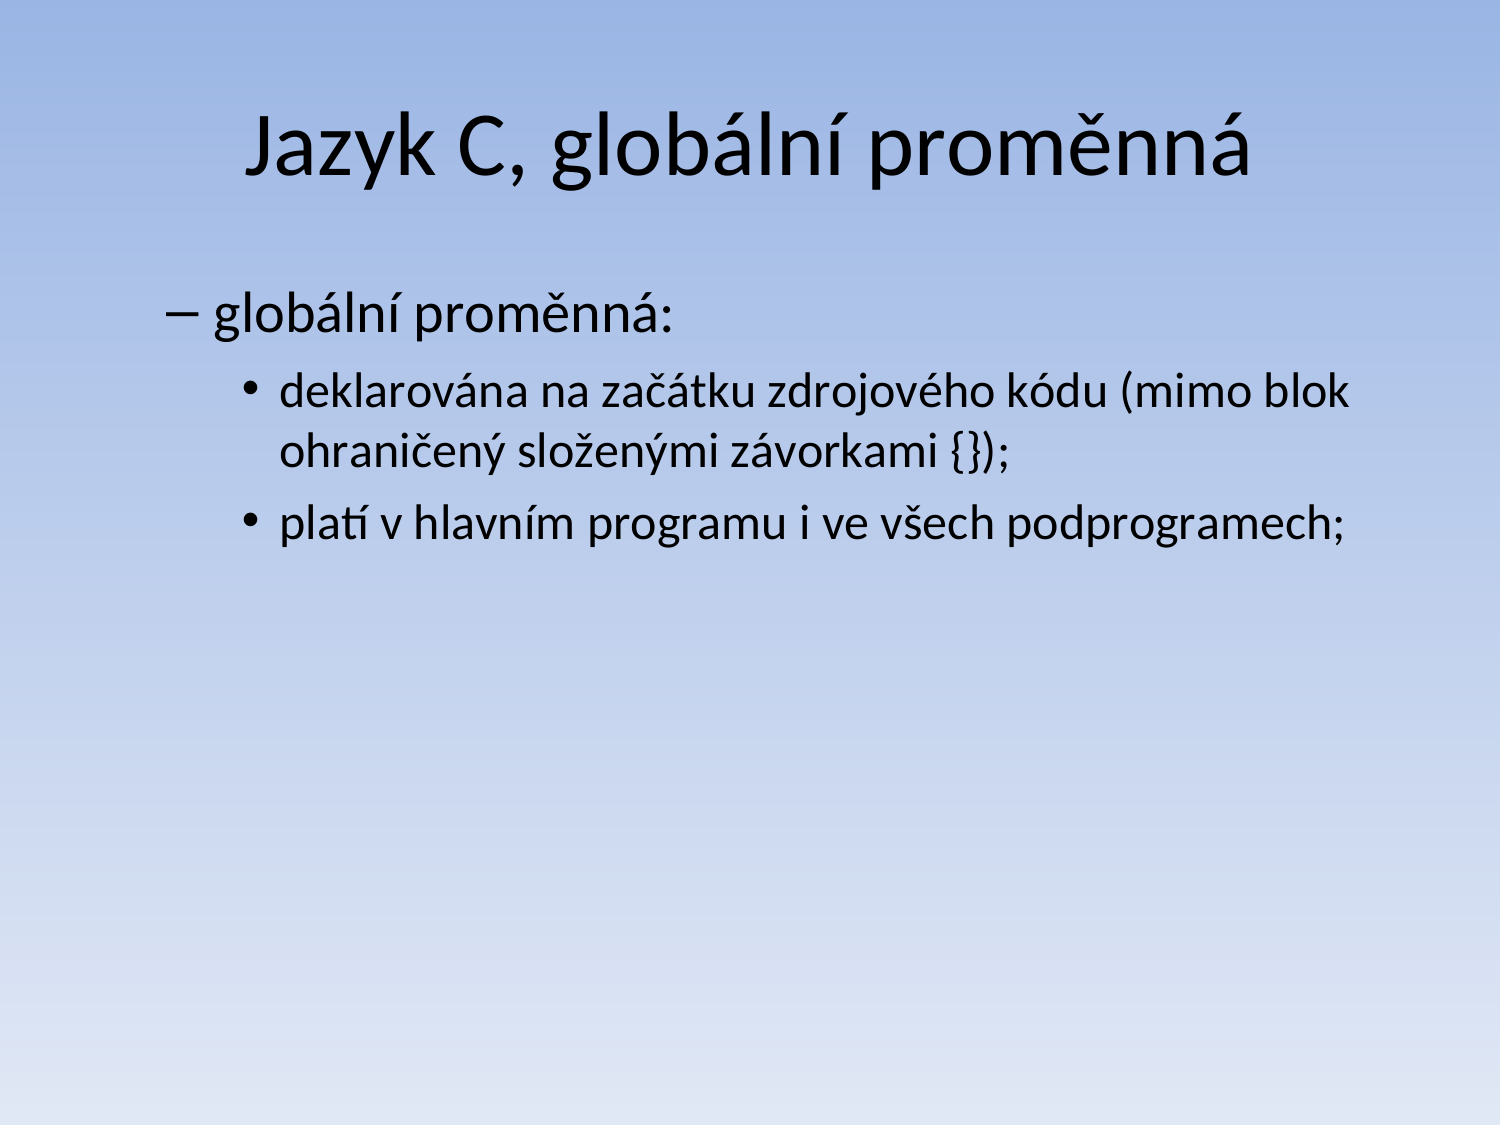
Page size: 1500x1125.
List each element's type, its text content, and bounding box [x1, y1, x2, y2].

list globální proměnná: deklarována na začátku zdrojového kódu (mimo blok ohraničený složenými závorkami {}); platí v hlavním programu i ve všech podprogramech; [76, 267, 1427, 1010]
title Jazyk C, globální proměnná [75, 45, 1426, 233]
